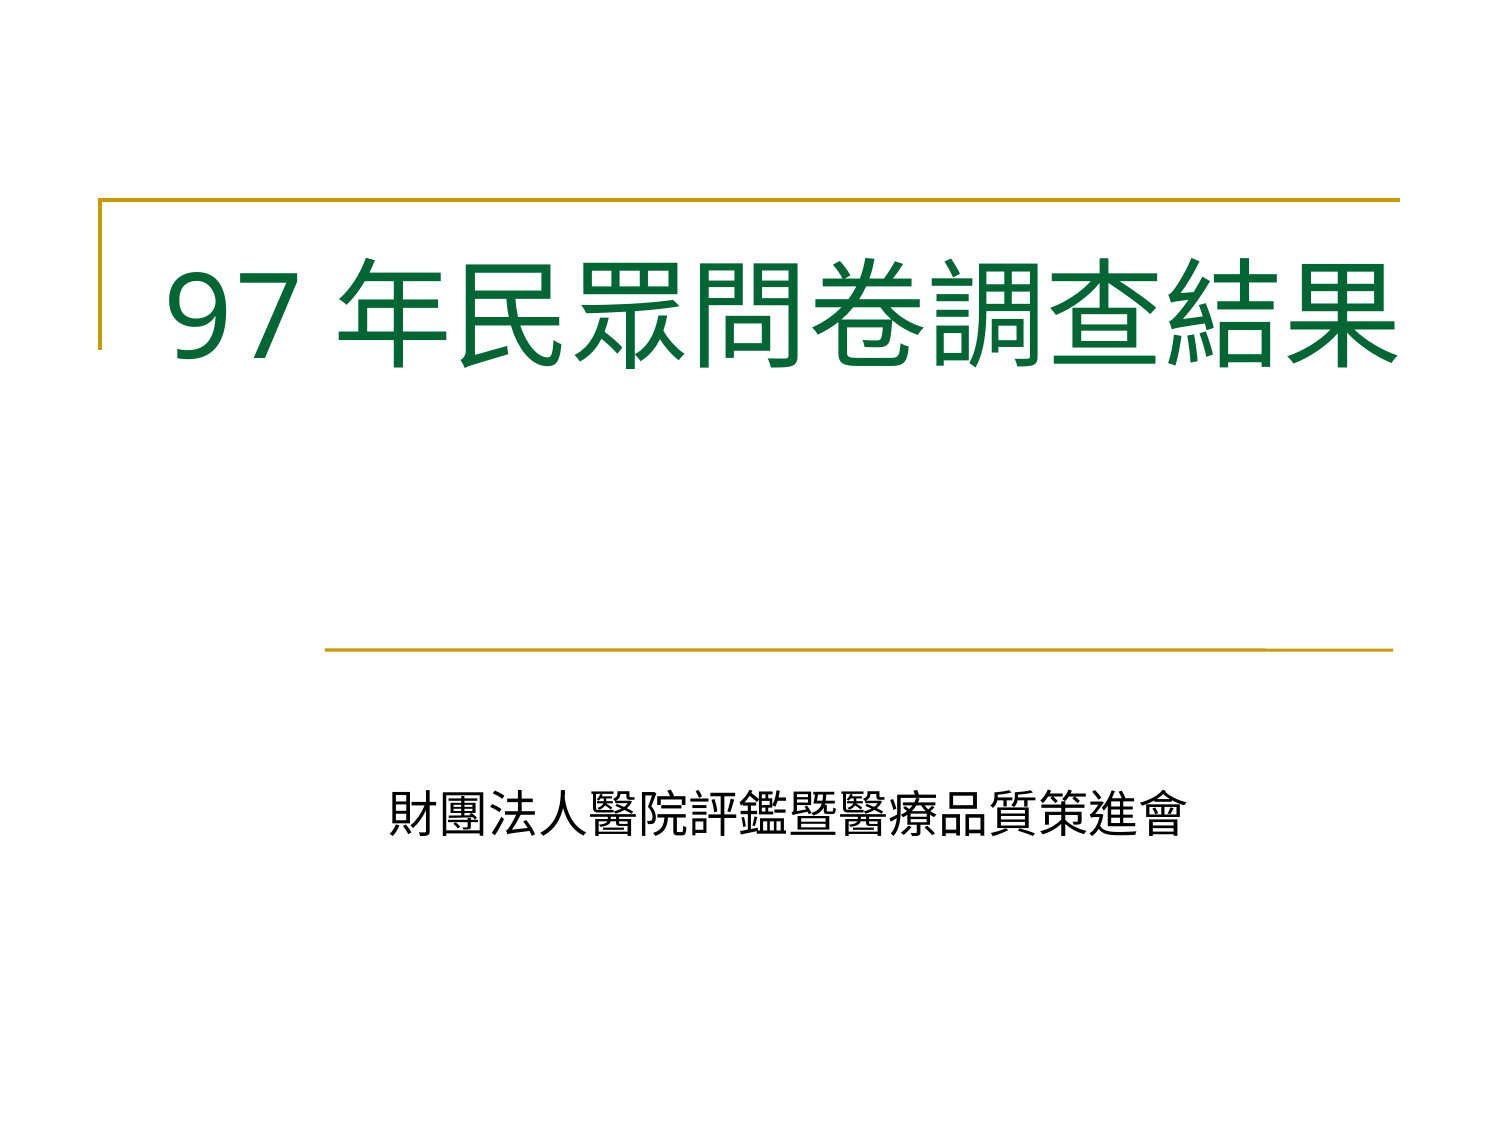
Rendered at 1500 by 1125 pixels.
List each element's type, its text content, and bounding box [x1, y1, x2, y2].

title 97年民眾問卷調查結果 [147, 231, 1423, 517]
subtitle 財團法人醫院評鑑暨醫療品質策進會 [336, 774, 1387, 893]
